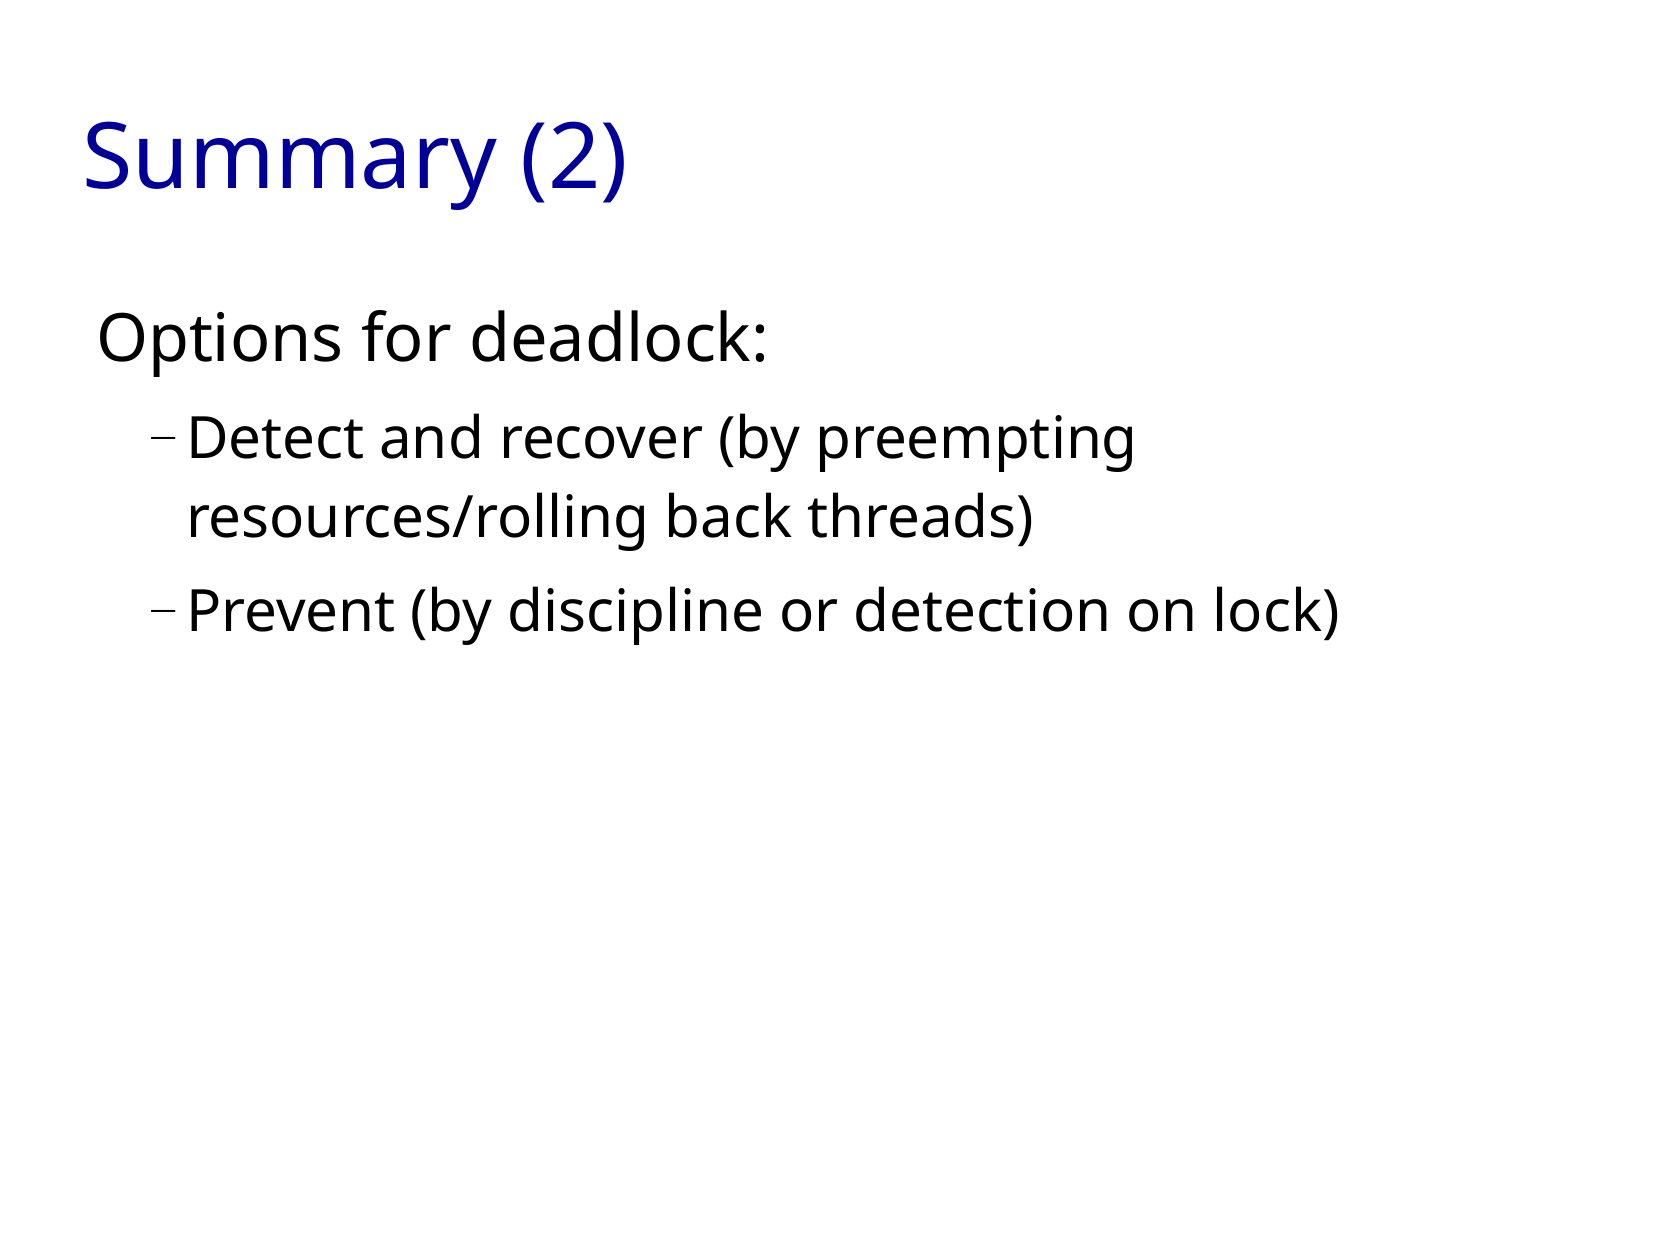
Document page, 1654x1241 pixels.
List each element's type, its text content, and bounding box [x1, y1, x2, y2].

list Options for deadlock: Detect and recover (by preempting resources/rolling back threads) Prevent (by discipline or detection on lock) [60, 290, 1571, 1096]
title Summary (2) [82, 49, 1571, 257]
